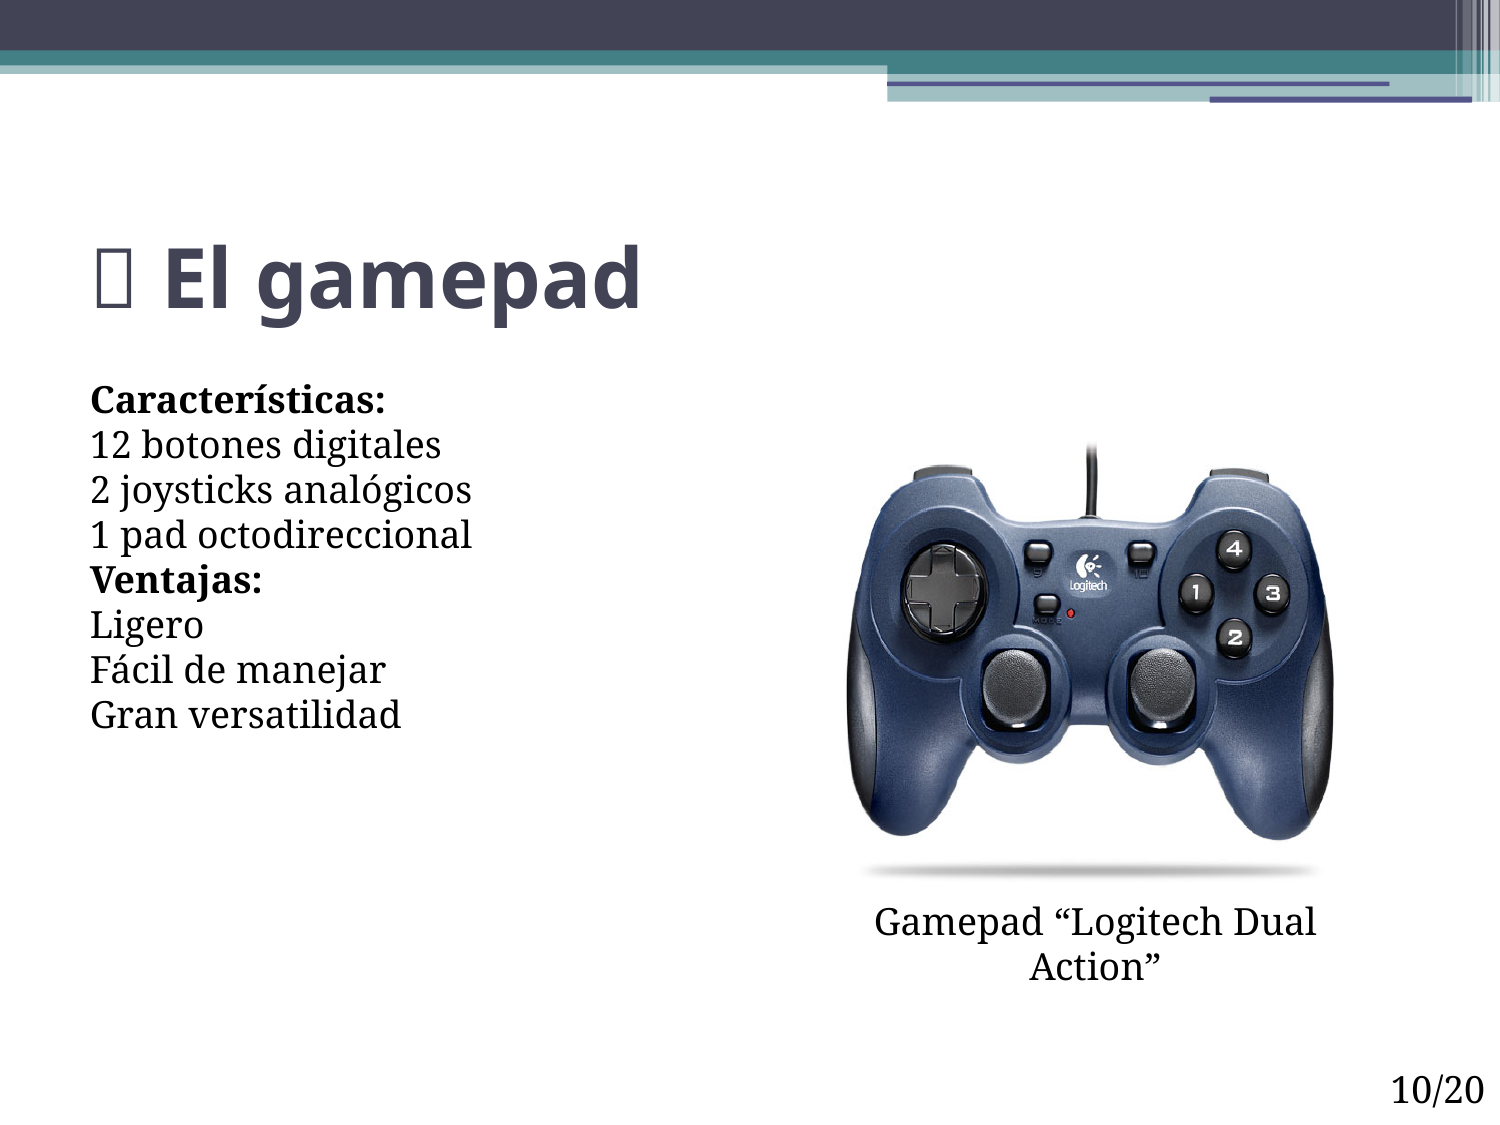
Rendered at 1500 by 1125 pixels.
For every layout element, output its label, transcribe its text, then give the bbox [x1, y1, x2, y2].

text_box Gamepad “Logitech Dual Action” [796, 890, 1395, 996]
slide_number <number>/20 [1358, 1065, 1500, 1125]
list Características: 12 botones digitales 2 joysticks analógicos 1 pad octodireccional Ventajas: Ligero Fácil de manejar Gran versatilidad [75, 368, 750, 1079]
picture [785, 421, 1396, 903]
title  El gamepad [75, 187, 1425, 363]
